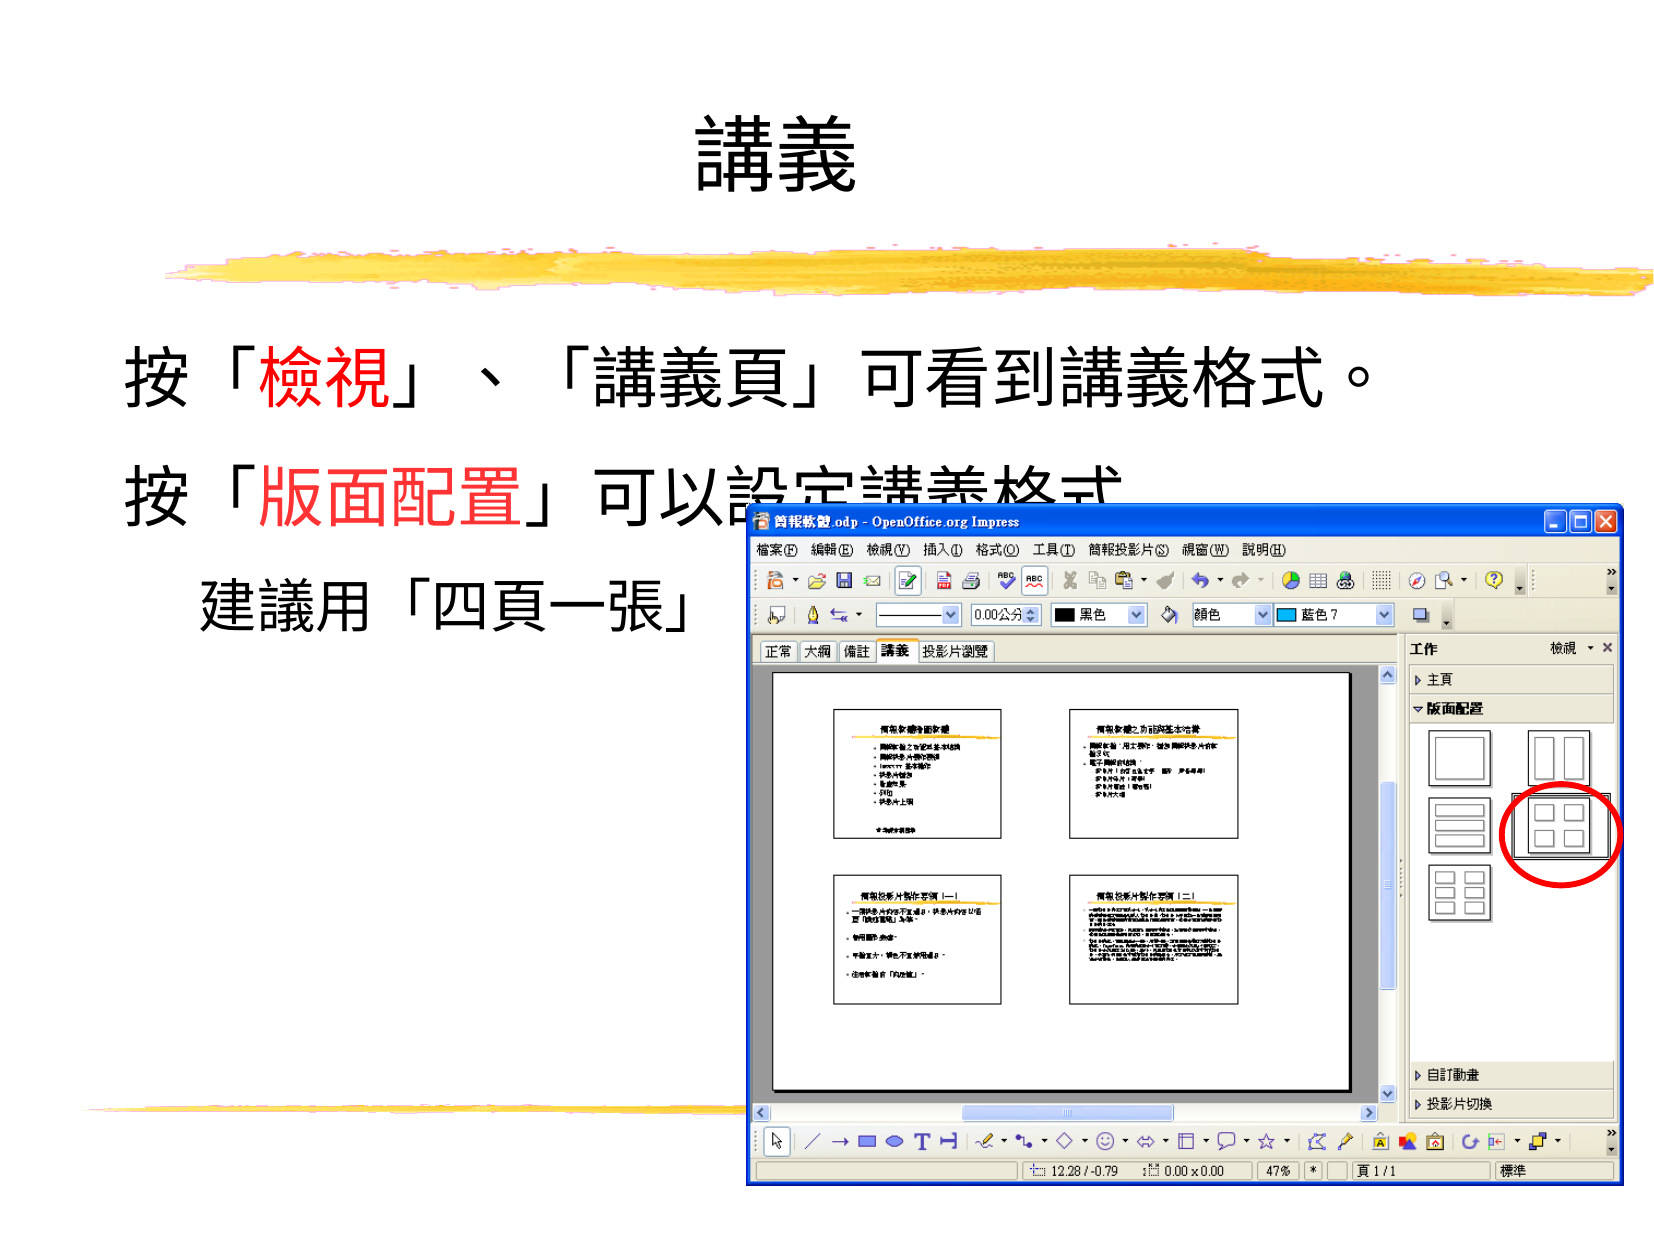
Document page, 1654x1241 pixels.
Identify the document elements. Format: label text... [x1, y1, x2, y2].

picture [1505, 788, 1617, 882]
picture [82, 503, 1624, 1186]
picture [165, 237, 1654, 308]
title 講義 [73, 39, 1479, 249]
list 按「檢視」、「講義頁」可看到講義格式。 按「版面配置」可以設定講義格式 建議用「四頁一張」 [124, 316, 1530, 1062]
